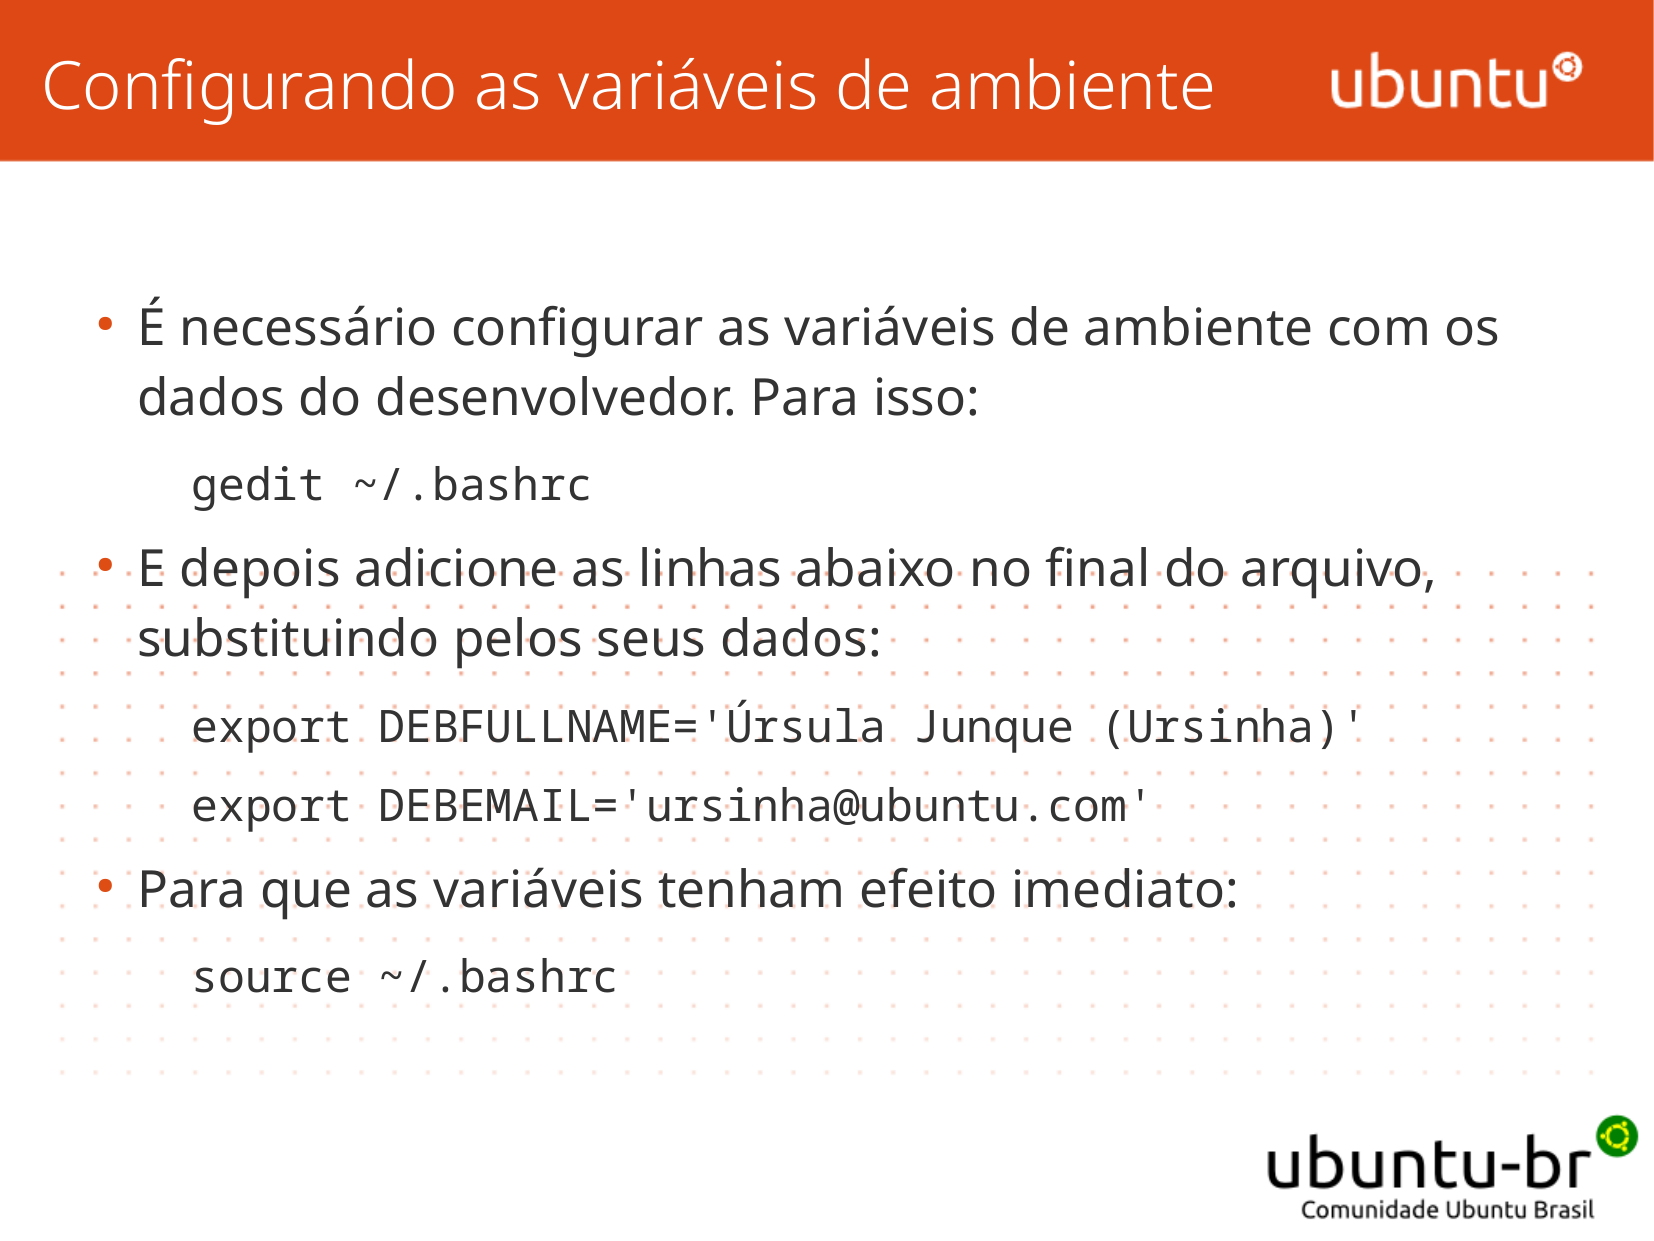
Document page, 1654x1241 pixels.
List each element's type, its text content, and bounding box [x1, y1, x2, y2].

picture [0, 0, 1654, 1241]
list É necessário configurar as variáveis de ambiente com os dados do desenvolvedor. Para isso: gedit ~/.bashrc E depois adicione as linhas abaixo no final do arquivo, substituindo pelos seus dados: export DEBFULLNAME='Úrsula Junque (Ursinha)' export DEBEMAIL='ursinha@ubuntu.com' Para que as variáveis tenham efeito imediato: source ~/.bashrc [82, 290, 1538, 1010]
title Configurando as variáveis de ambiente [41, 31, 1335, 136]
